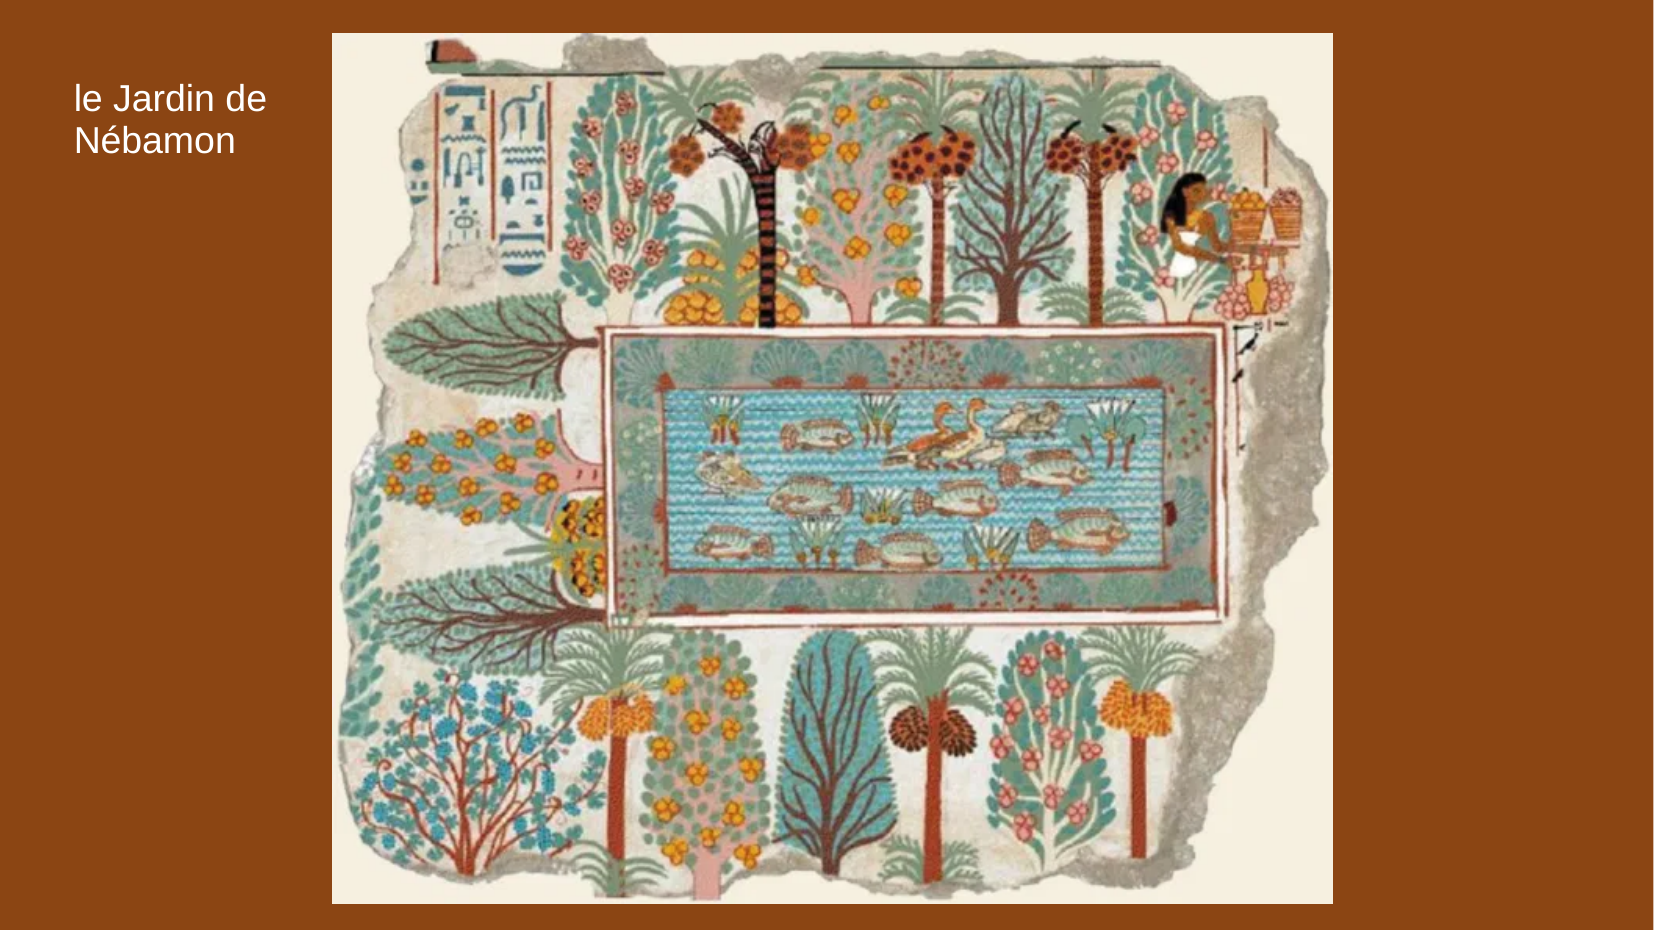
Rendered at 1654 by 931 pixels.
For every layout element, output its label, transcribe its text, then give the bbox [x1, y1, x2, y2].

text_box le Jardin de Nébamon [59, 70, 325, 296]
picture [332, 33, 1333, 904]
